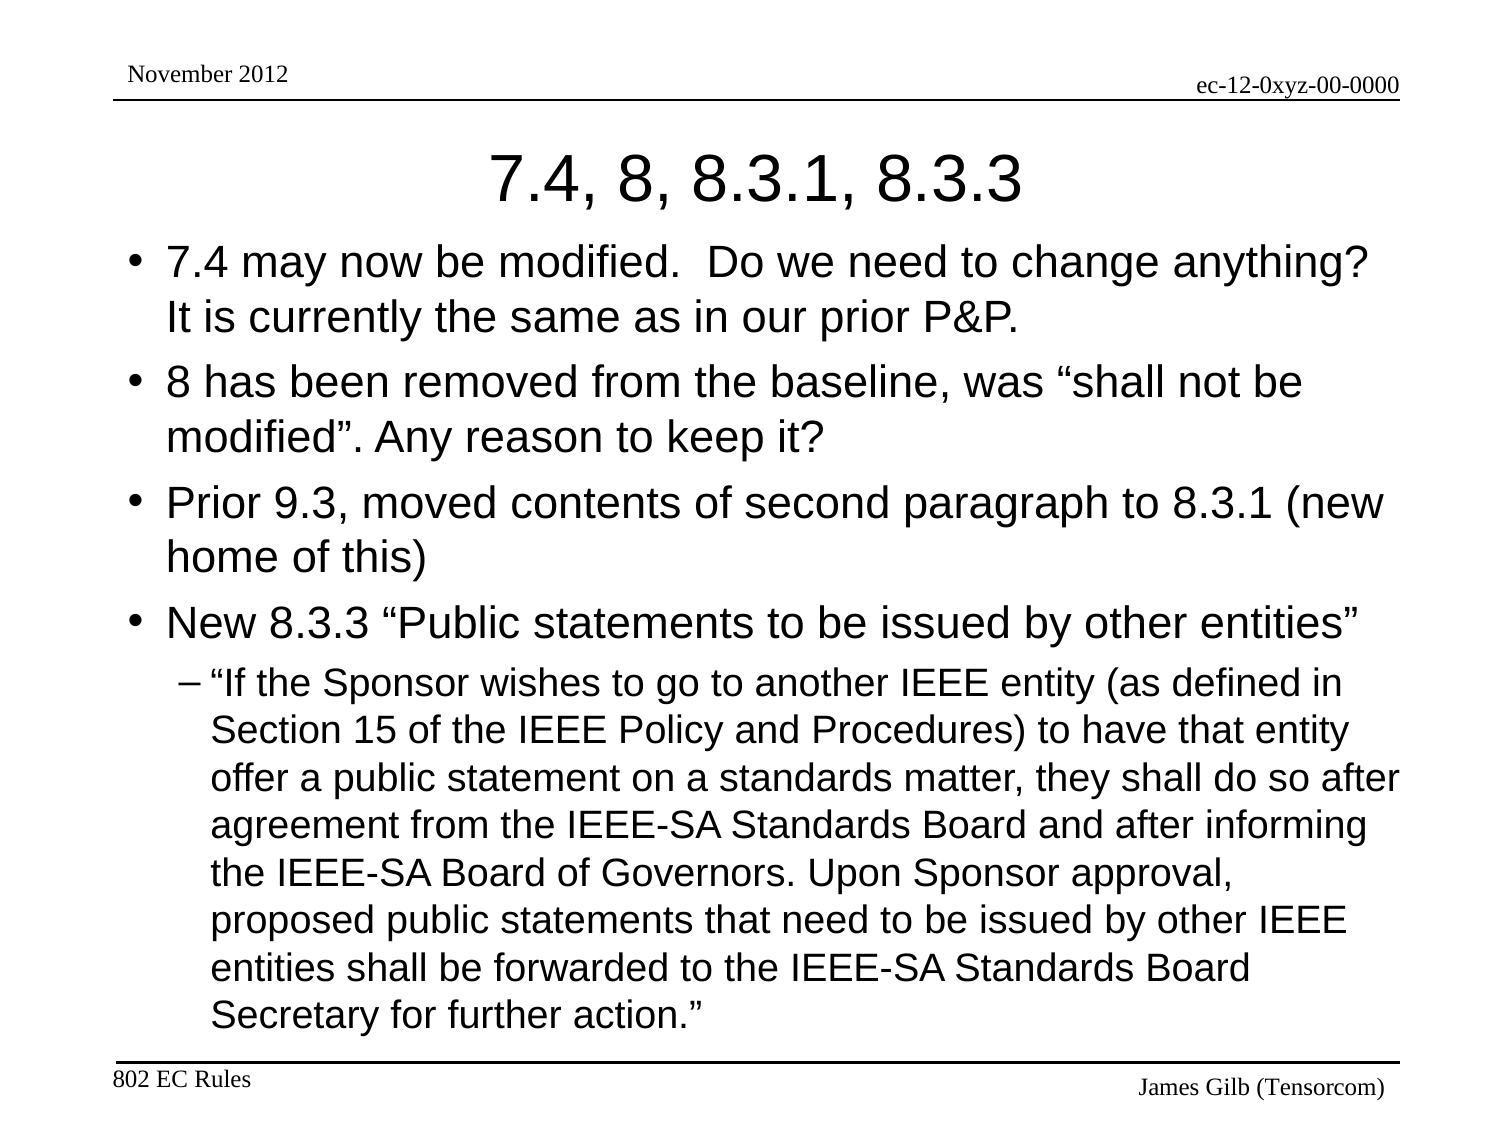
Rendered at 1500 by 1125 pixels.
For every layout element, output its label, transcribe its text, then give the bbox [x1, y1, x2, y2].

list 7.4 may now be modified. Do we need to change anything? It is currently the same as in our prior P&P. 8 has been removed from the baseline, was “shall not be modified”. Any reason to keep it? Prior 9.3, moved contents of second paragraph to 8.3.1 (new home of this) New 8.3.3 “Public statements to be issued by other entities” “If the Sponsor wishes to go to another IEEE entity (as defined in Section 15 of the IEEE Policy and Procedures) to have that entity offer a public statement on a standards matter, they shall do so after agreement from the IEEE-SA Standards Board and after informing the IEEE-SA Board of Governors. Upon Sponsor approval, proposed public statements that need to be issued by other IEEE entities shall be forwarded to the IEEE-SA Standards Board Secretary for further action.” [112, 224, 1426, 1051]
title 7.4, 8, 8.3.1, 8.3.3 [112, 112, 1401, 224]
